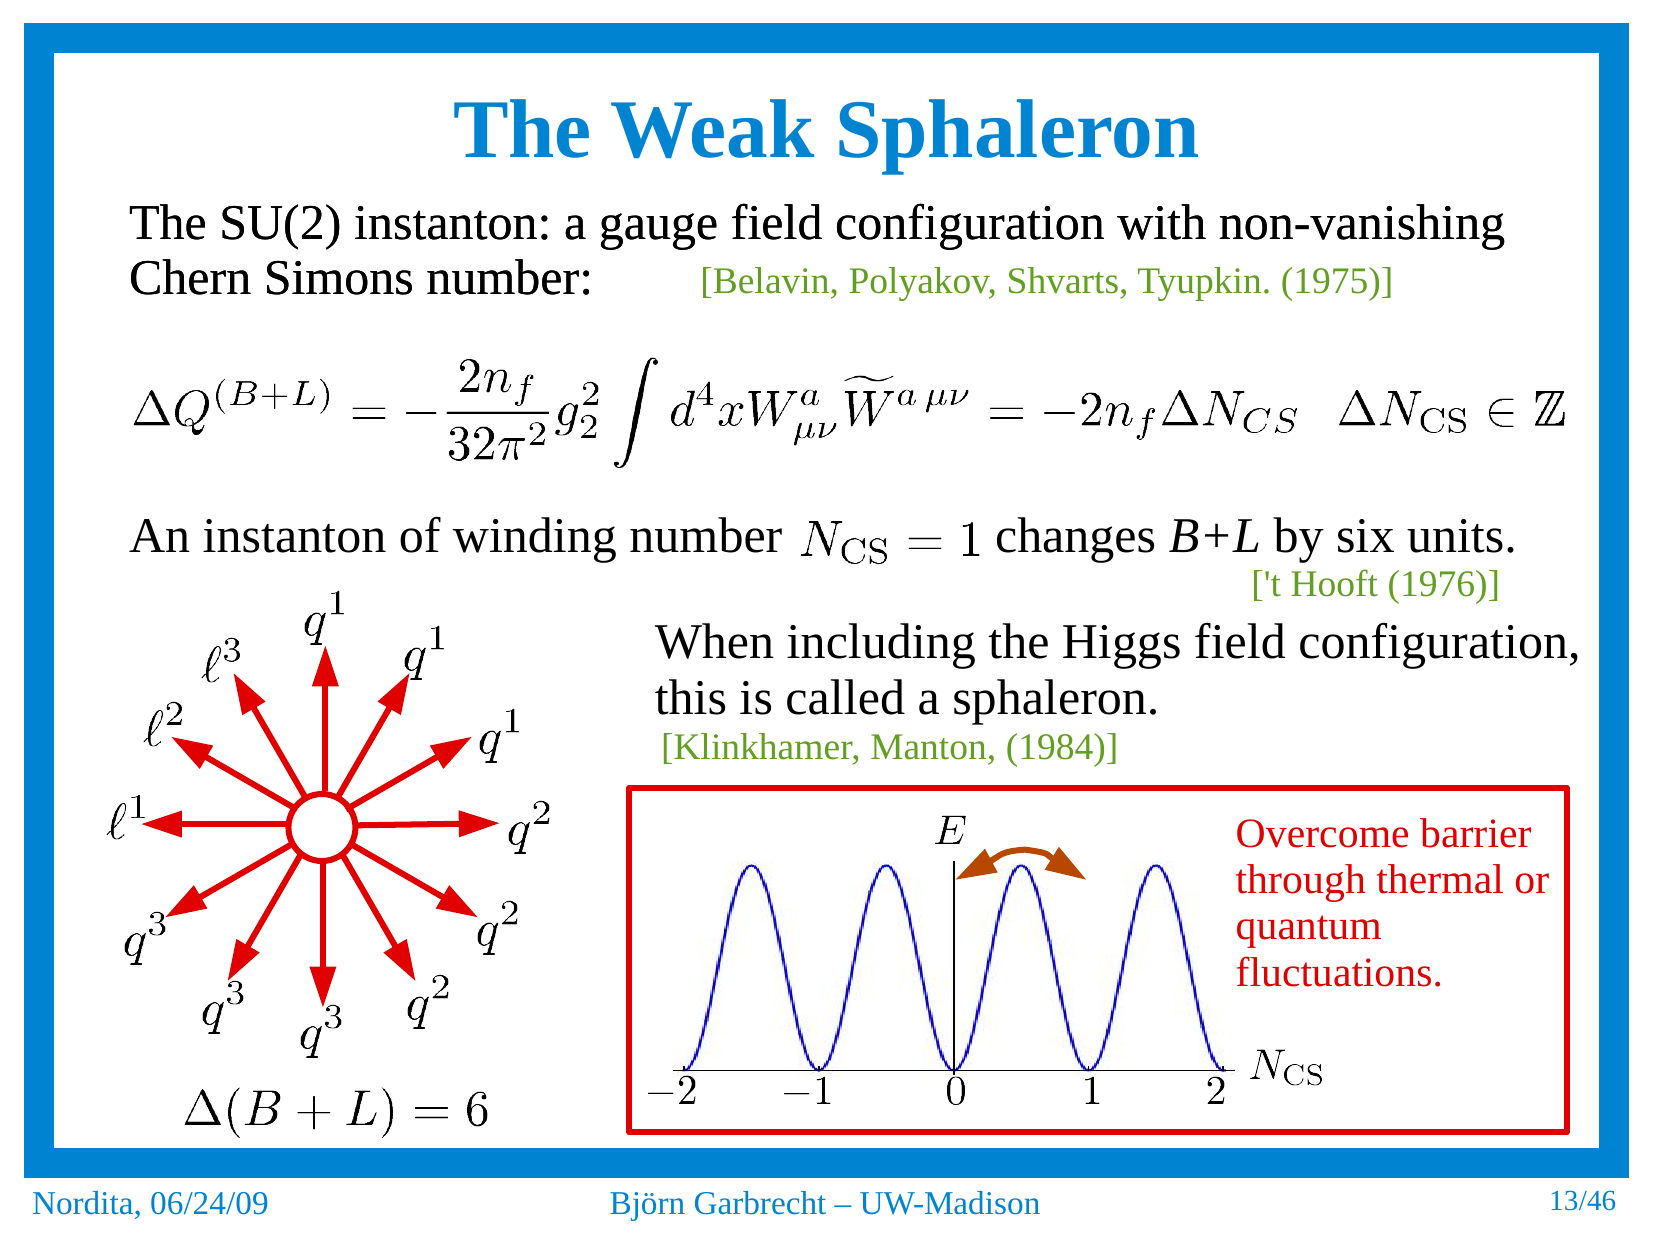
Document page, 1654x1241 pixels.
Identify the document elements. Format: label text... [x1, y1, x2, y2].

picture [102, 790, 153, 846]
picture [197, 633, 247, 689]
text_box ['t Hooft (1976)] [1236, 576, 1512, 607]
text_box [629, 787, 1567, 1133]
picture [127, 352, 1572, 472]
text_box Overcome barrier through thermal or quantum fluctuations. [1220, 802, 1567, 1020]
text_box When including the Higgs field configuration, this is called a sphaleron. [640, 607, 1599, 757]
picture [1245, 1046, 1329, 1089]
text_box An instanton of winding number changes B+L by six units. [114, 500, 1529, 576]
picture [139, 697, 189, 753]
picture [467, 896, 522, 962]
picture [178, 1081, 494, 1142]
text_box The SU(2) instanton: a gauge field configuration with non-vanishing Chern Simons number: [114, 187, 1521, 324]
picture [795, 517, 990, 568]
text_box [Klinkhamer, Manton, (1984)] [646, 718, 1132, 779]
picture [294, 586, 350, 652]
picture [114, 907, 170, 972]
picture [930, 812, 977, 850]
title The Weak Sphaleron [82, 33, 1571, 226]
picture [192, 976, 248, 1041]
picture [498, 796, 554, 861]
picture [397, 970, 453, 1036]
picture [469, 704, 525, 770]
picture [641, 861, 1237, 1110]
picture [394, 621, 450, 687]
picture [290, 1000, 346, 1065]
